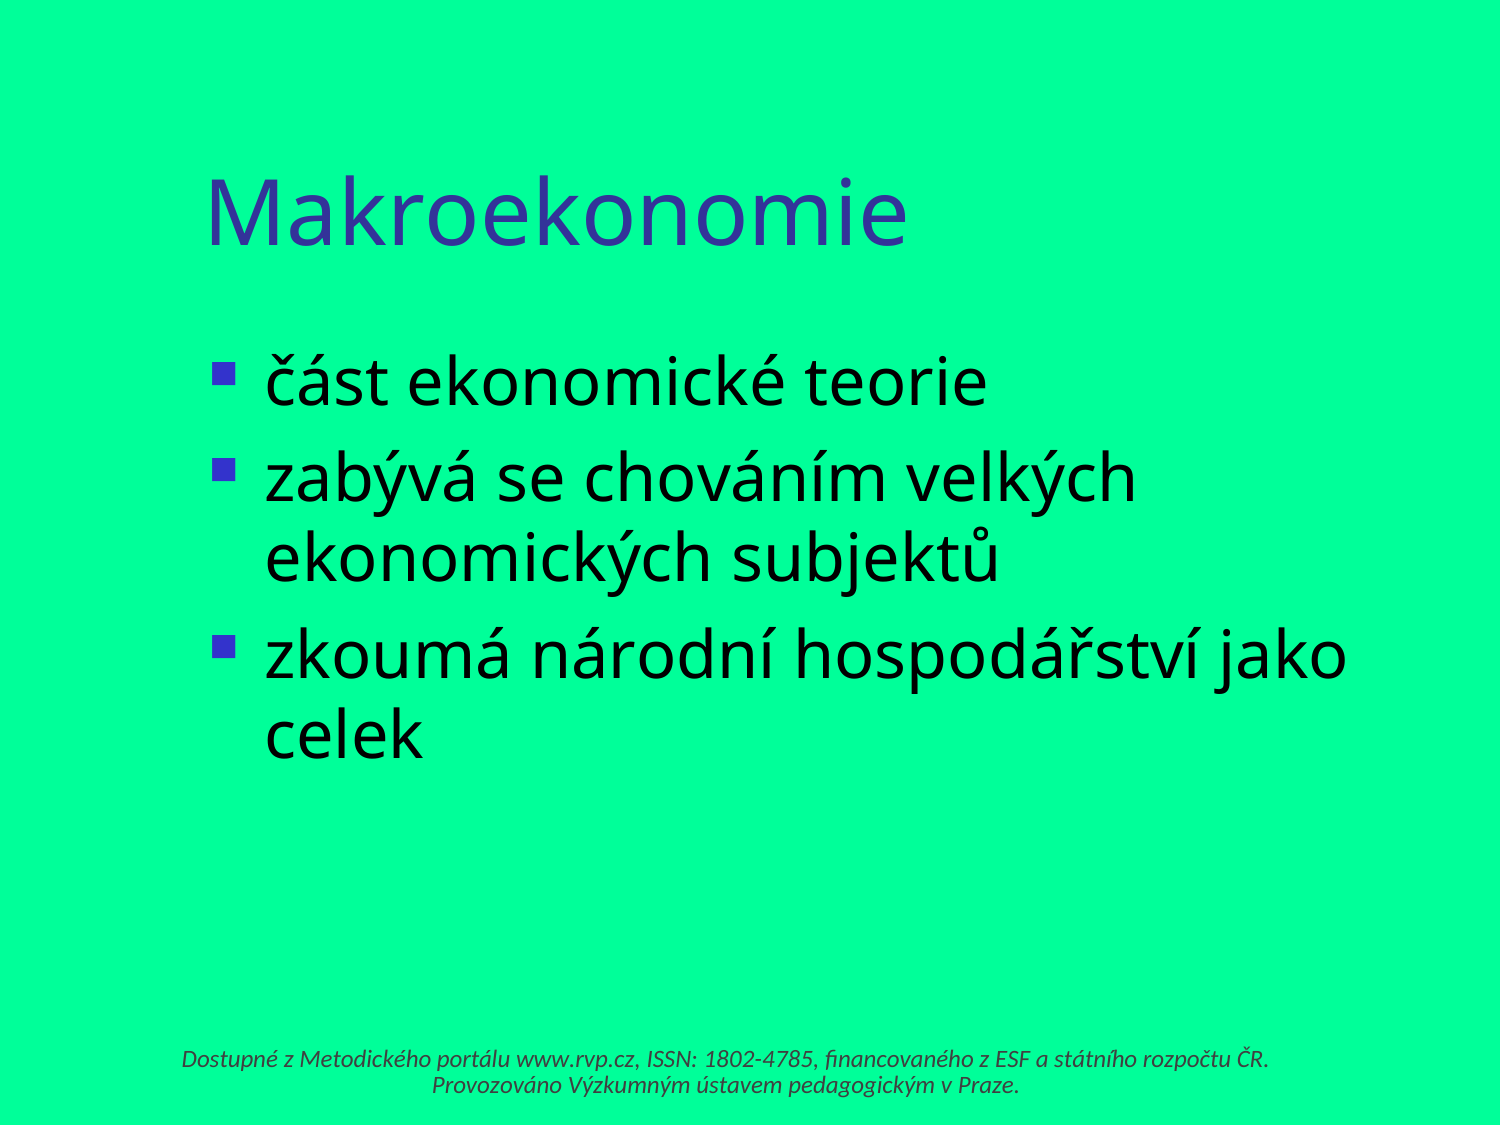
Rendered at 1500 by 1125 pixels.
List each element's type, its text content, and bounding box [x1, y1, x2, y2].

list část ekonomické teorie zabývá se chováním velkých ekonomických subjektů zkoumá národní hospodářství jako celek [193, 331, 1469, 1007]
text_box Dostupné z Metodického portálu www.rvp.cz, ISSN: 1802-4785, financovaného z ESF a státního rozpočtu ČR. Provozováno Výzkumným ústavem pedagogickým v Praze. [105, 1042, 1348, 1103]
title Makroekonomie [188, 30, 1468, 272]
